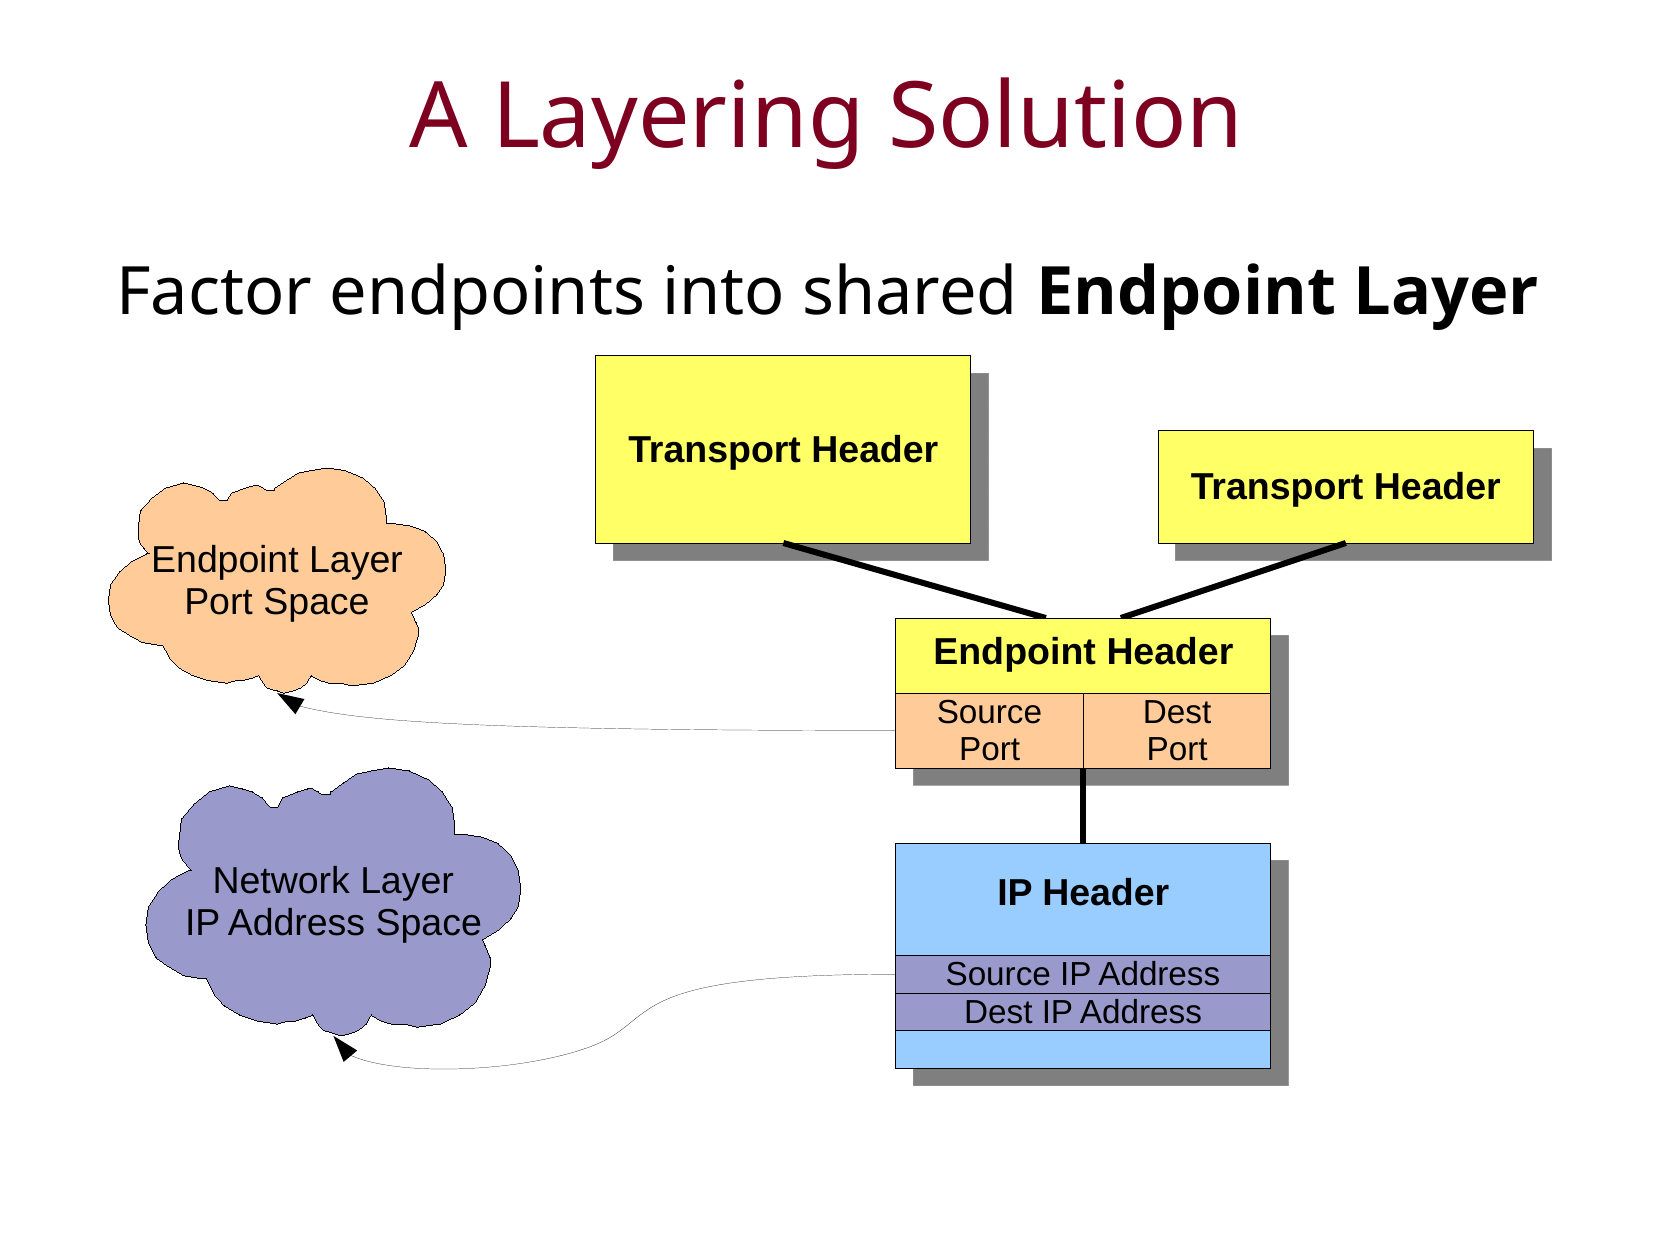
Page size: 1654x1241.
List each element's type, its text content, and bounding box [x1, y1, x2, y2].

text_box Dest Port [1083, 693, 1271, 769]
text_box Endpoint Layer Port Space [108, 468, 446, 694]
text_box Source IP Address [895, 955, 1271, 993]
text_box Endpoint Header [895, 618, 1271, 693]
text_box Network Layer IP Address Space [145, 767, 521, 1036]
list Factor endpoints into shared Endpoint Layer [116, 242, 1603, 366]
text_box Transport Header [1158, 430, 1534, 544]
text_box Dest IP Address [895, 993, 1271, 1031]
text_box IP Header [895, 843, 1271, 955]
title A Layering Solution [82, 8, 1571, 216]
text_box Transport Header [595, 355, 971, 544]
text_box Source Port [895, 693, 1083, 769]
text_box IP Header [895, 1031, 1271, 1069]
